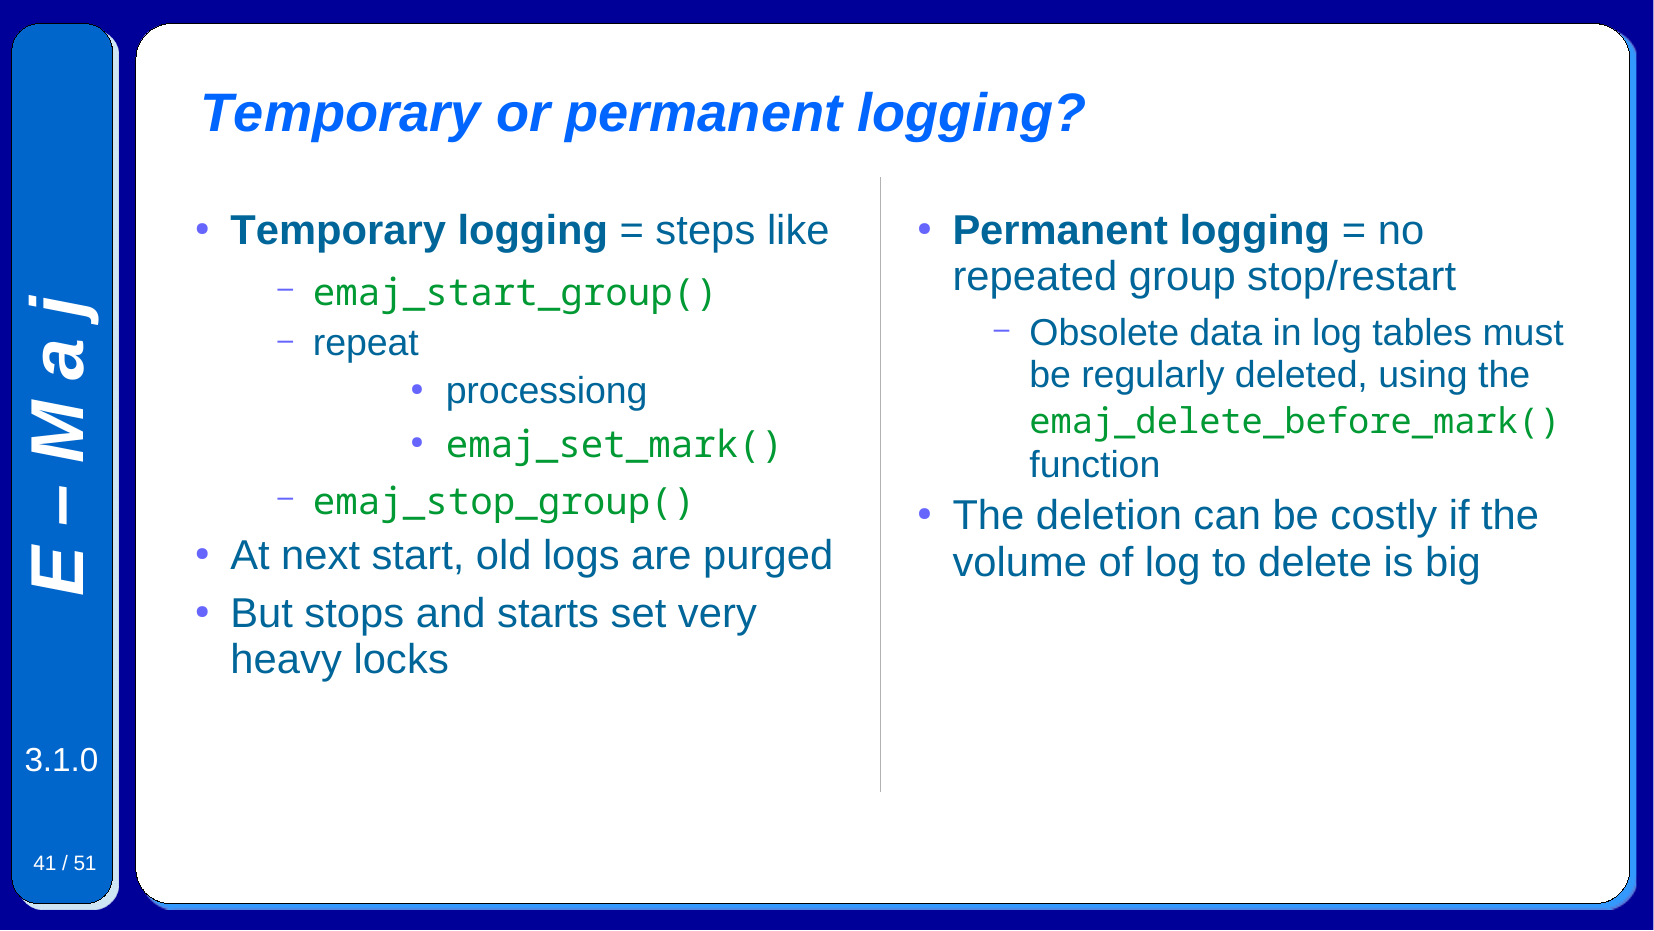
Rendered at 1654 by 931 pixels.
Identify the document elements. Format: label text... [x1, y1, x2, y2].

title Temporary or permanent logging? [200, 34, 1575, 191]
list Permanent logging = no repeated group stop/restart Obsolete data in log tables must be regularly deleted, using the emaj_delete_before_mark() function The deletion can be costly if the volume of log to delete is big [899, 206, 1588, 827]
list Temporary logging = steps like emaj_start_group() repeat processiong emaj_set_mark() emaj_stop_group() At next start, old logs are purged But stops and starts set very heavy locks [177, 206, 865, 827]
